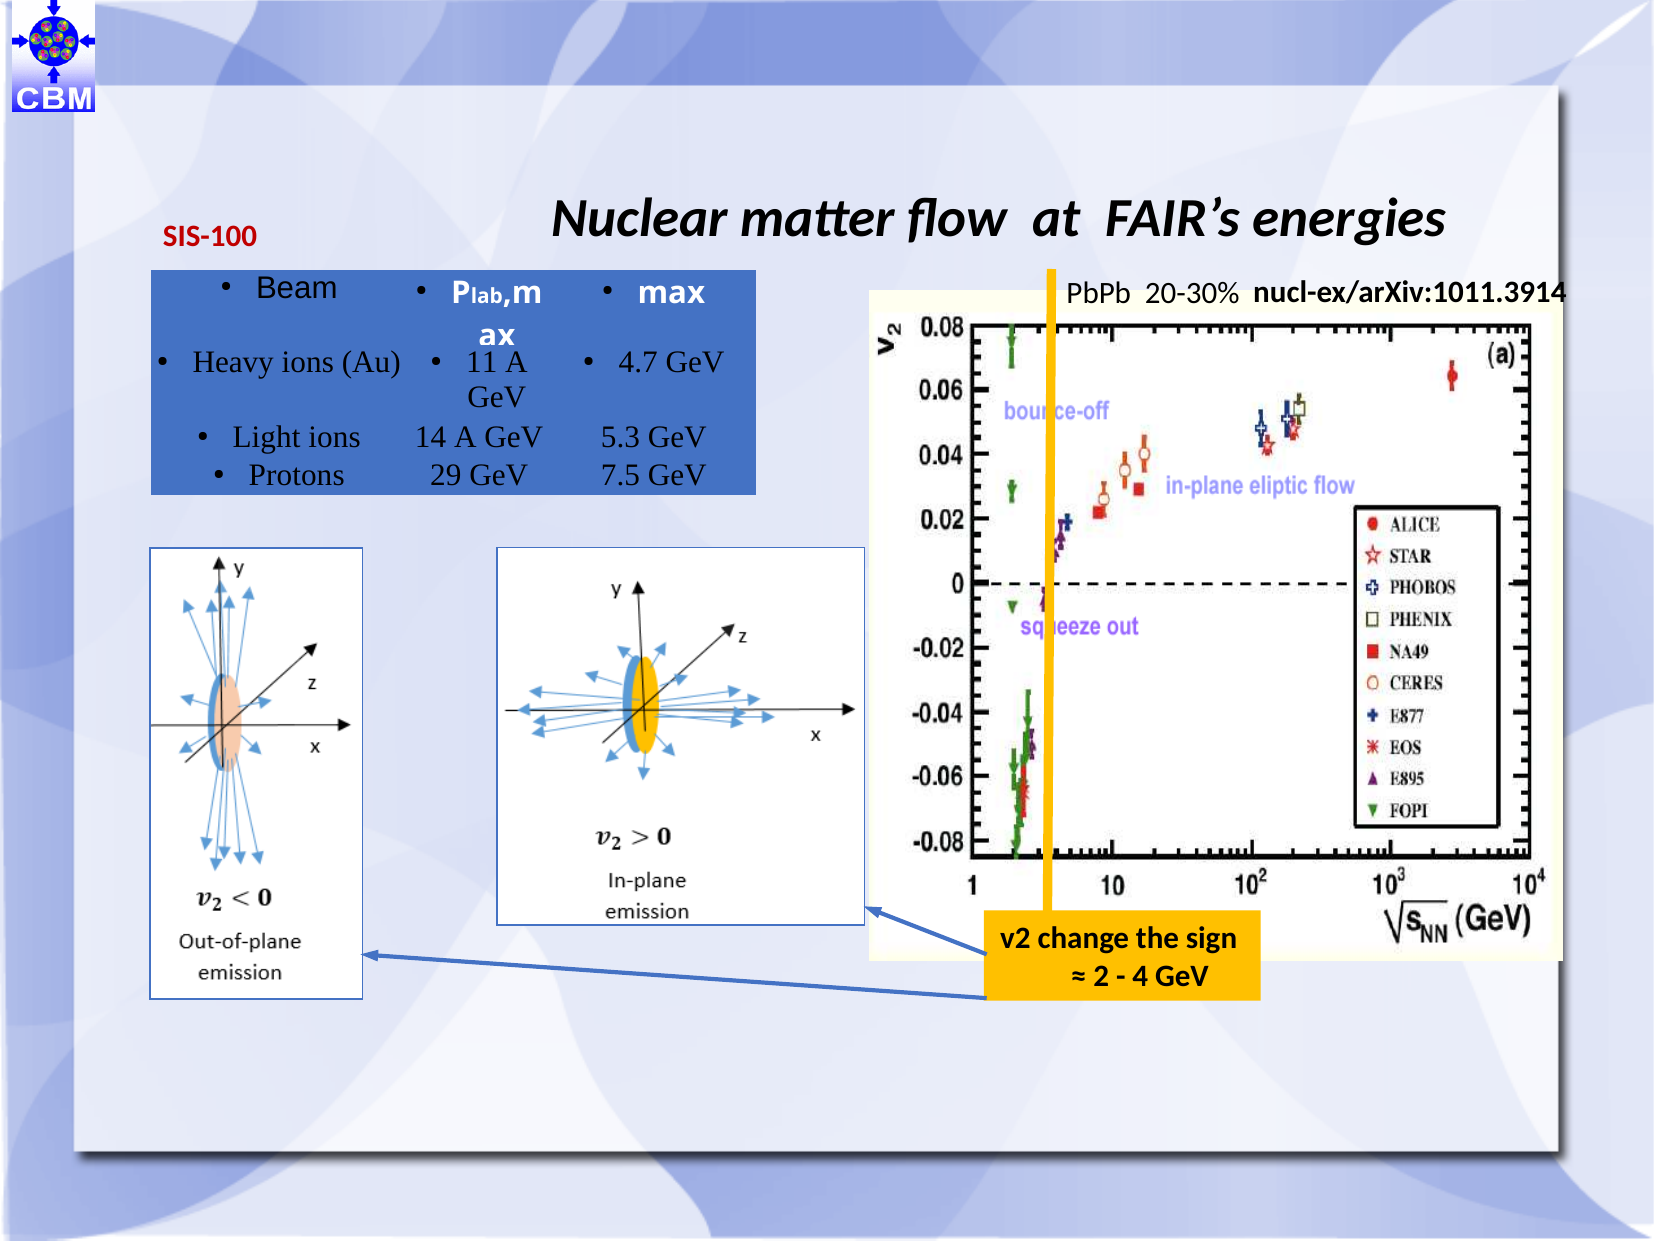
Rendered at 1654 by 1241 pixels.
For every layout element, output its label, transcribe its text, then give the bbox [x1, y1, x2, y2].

table_cell Protons [151, 458, 407, 495]
table_header Plab,max [407, 270, 551, 345]
table_cell Heavy ions (Au) [151, 345, 407, 420]
table_cell 29 GeV [407, 458, 551, 495]
text_box Nuclear matter flow at FAIR’s energies [401, 174, 1598, 257]
picture [12, 0, 95, 112]
text_box SIS-100 [148, 208, 285, 260]
table_cell Light ions [151, 420, 407, 458]
picture [497, 548, 864, 925]
table_cell 14 A GeV [407, 420, 551, 458]
text_box v2 change the sign ≈ 2 - 4 GeV [983, 910, 1261, 1001]
table_cell 5.3 GeV [551, 420, 756, 458]
table_cell 11 A GeV [407, 345, 551, 420]
picture [151, 548, 362, 999]
table_cell 4.7 GeV [551, 345, 756, 420]
picture [1053, 316, 1563, 961]
picture [869, 912, 983, 961]
text_box PbPb 20-30% [1051, 265, 1264, 319]
table_header max [551, 270, 756, 345]
text_box nucl-ex/arXiv:1011.3914 [1238, 264, 1582, 316]
table_header Beam [151, 270, 407, 345]
table_cell 7.5 GeV [551, 458, 756, 495]
picture [869, 290, 1046, 950]
